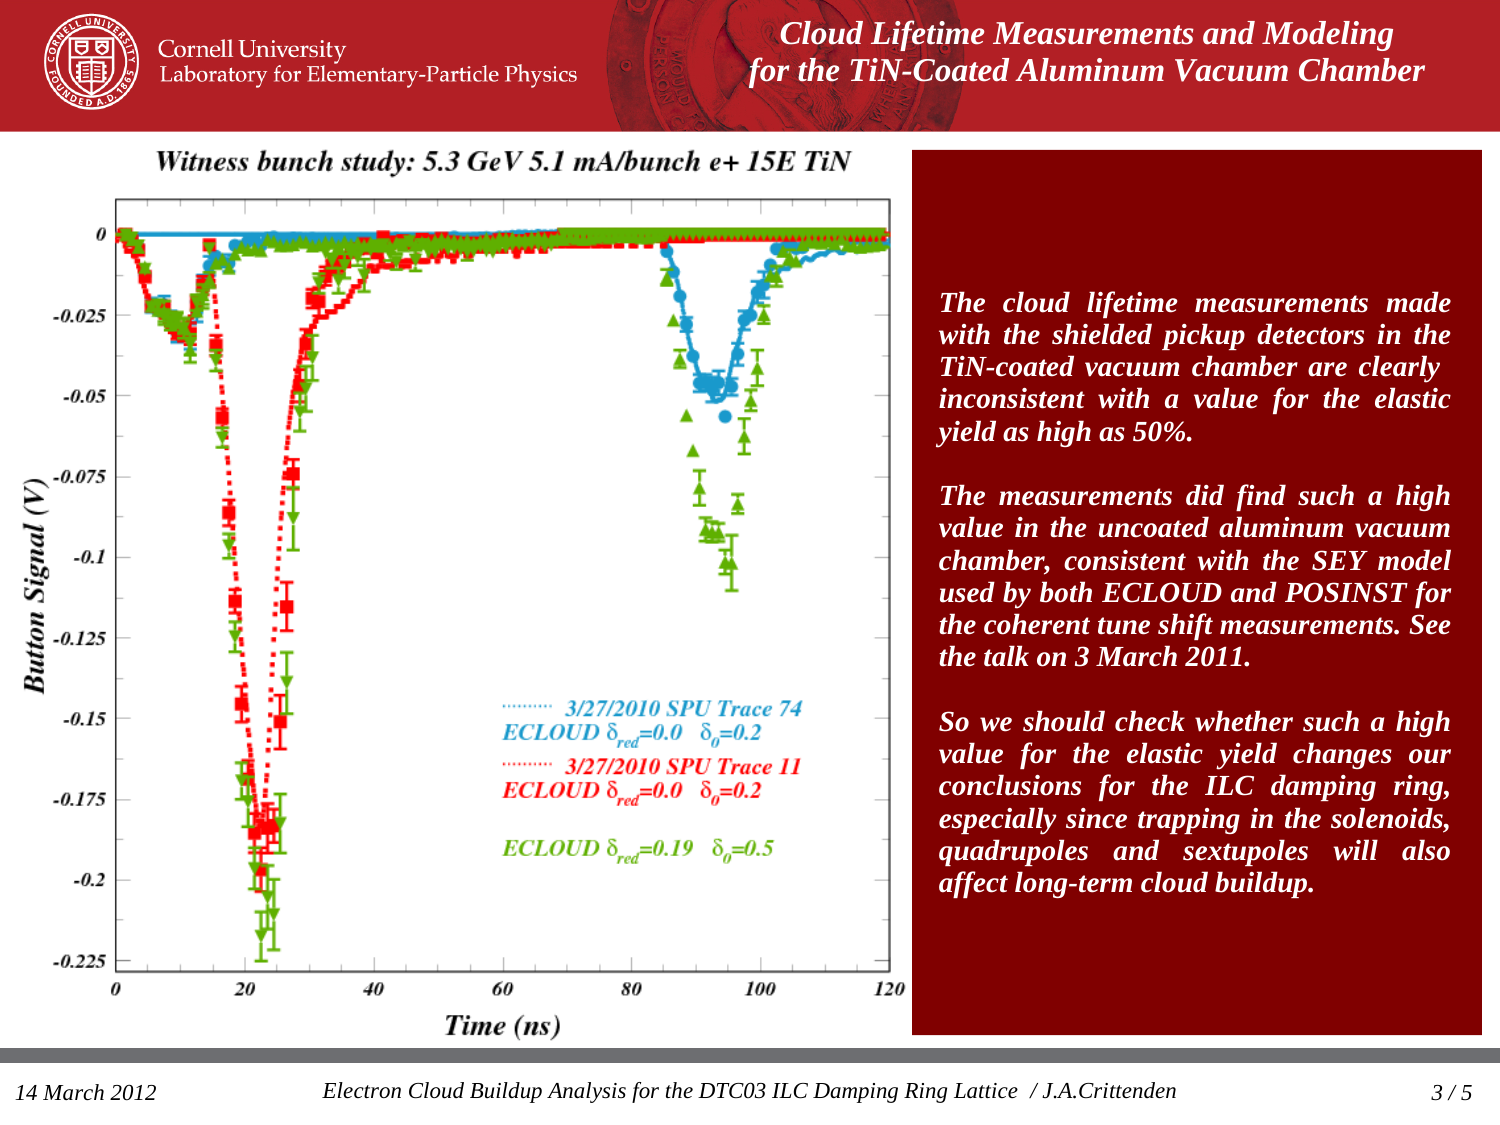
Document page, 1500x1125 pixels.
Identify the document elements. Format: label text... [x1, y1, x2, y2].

text_box The cloud lifetime measurements made with the shielded pickup detectors in the TiN-coated vacuum chamber are clearly inconsistent with a value for the elastic yield as high as 50%. The measurements did find such a high value in the uncoated aluminum vacuum chamber, consistent with the SEY model used by both ECLOUD and POSINST for the coherent tune shift measurements. See the talk on 3 March 2011. So we should check whether such a high value for the elastic yield changes our conclusions for the ILC damping ring, especially since trapping in the solenoids, quadrupoles and sextupoles will also affect long-term cloud buildup. [912, 149, 1482, 1036]
picture [15, 146, 912, 1047]
picture [0, 0, 1500, 132]
text_box Cloud Lifetime Measurements and Modeling for the TiN-Coated Aluminum Vacuum Chamber [675, 15, 1500, 151]
